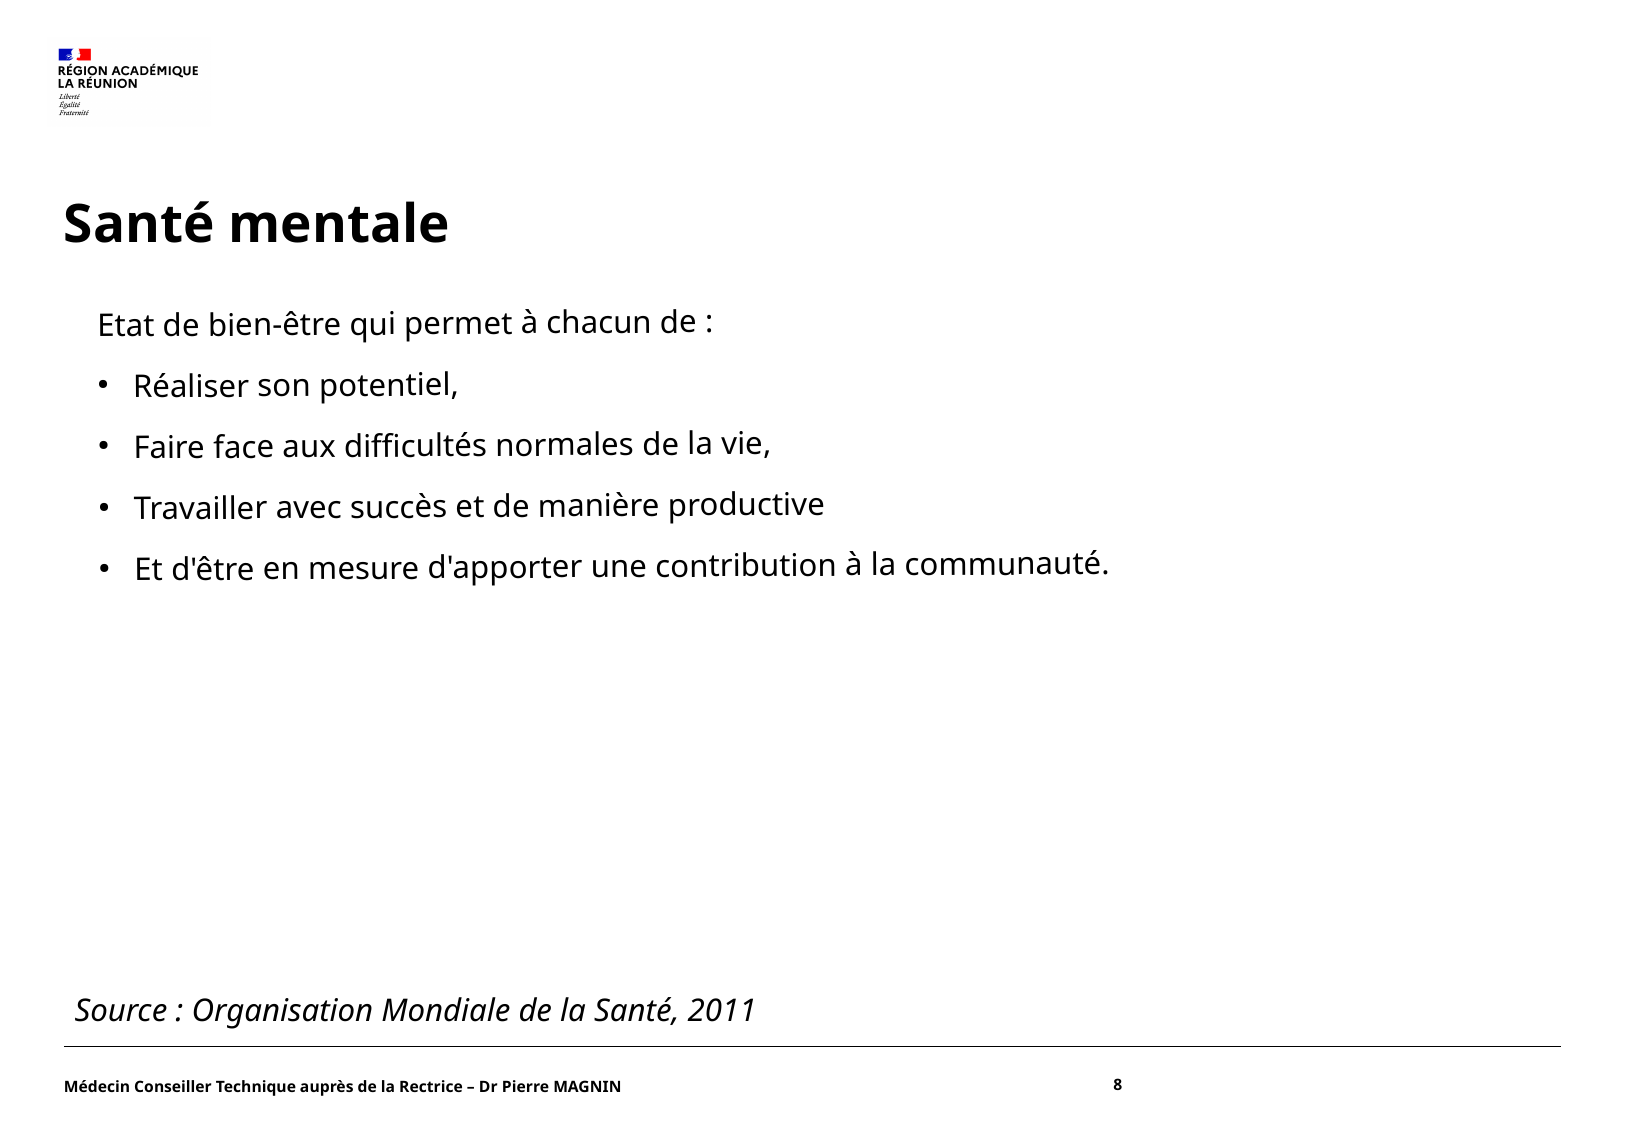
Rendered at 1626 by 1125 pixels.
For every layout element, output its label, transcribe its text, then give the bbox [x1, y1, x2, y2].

title Santé mentale [63, 196, 1562, 272]
picture [47, 37, 211, 127]
list Etat de bien-être qui permet à chacun de : Réaliser son potentiel, Faire face aux difficultés normales de la vie, Travailler avec succès et de manière productive Et d'être en mesure d'apporter une contribution à la communauté. [61, 295, 1557, 643]
text_box Source : Organisation Mondiale de la Santé, 2011 [59, 980, 804, 1034]
text_box Médecin Conseiller Technique auprès de la Rectrice – Dr Pierre MAGNIN [64, 1046, 1114, 1125]
text_box 33 [1114, 1046, 1354, 1125]
